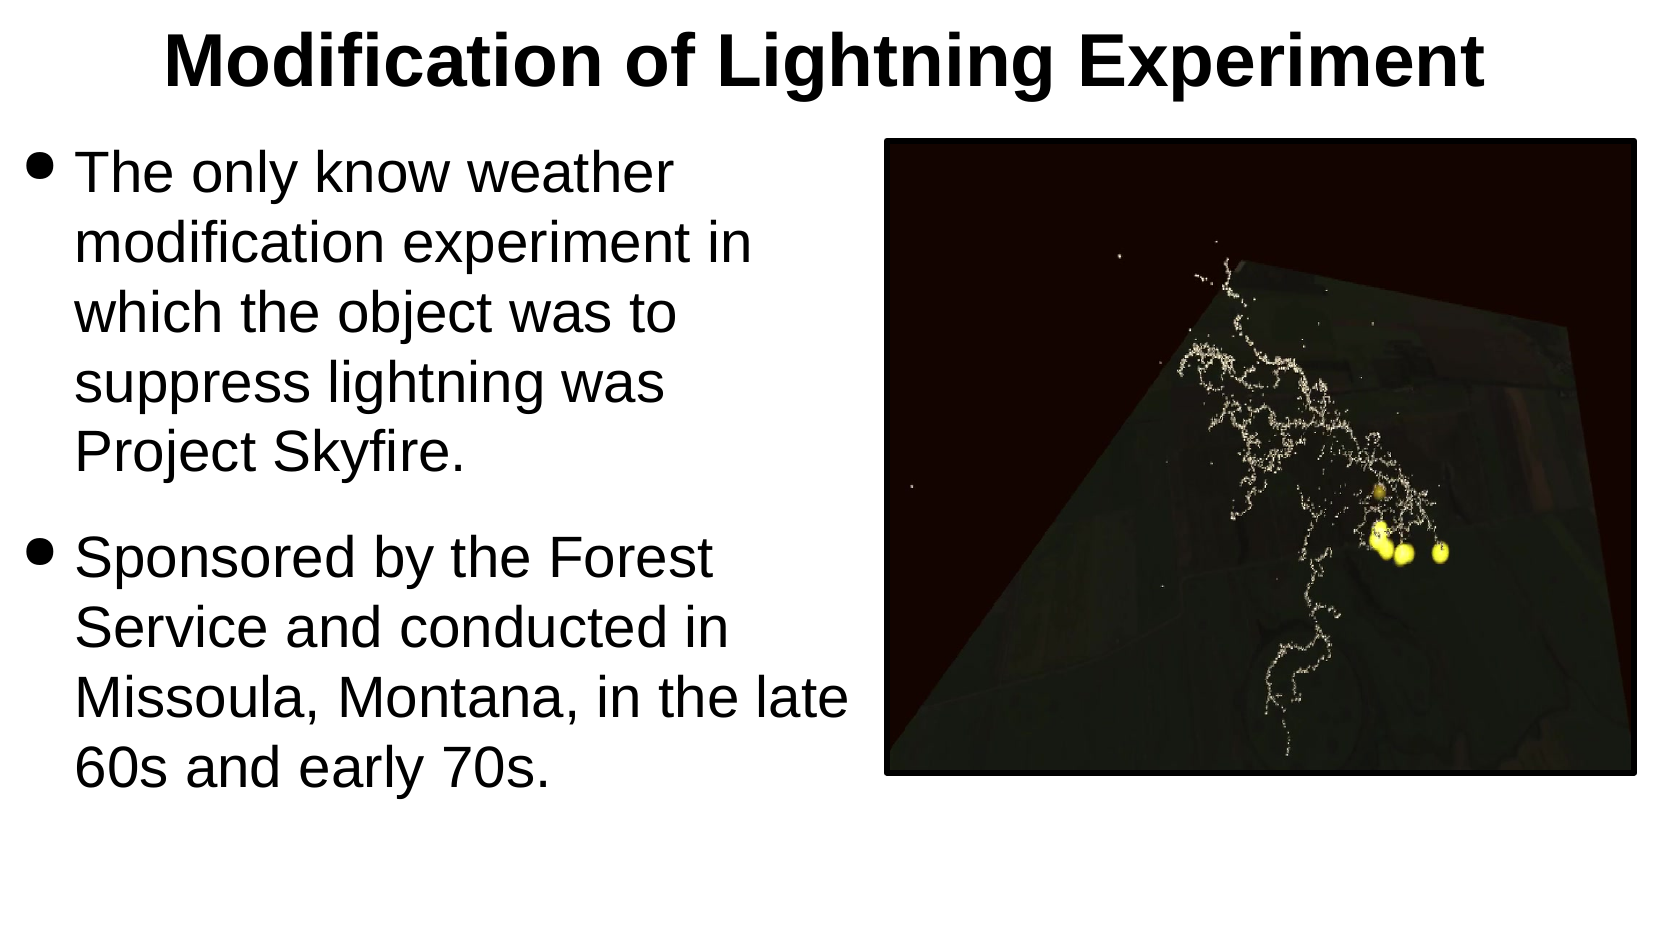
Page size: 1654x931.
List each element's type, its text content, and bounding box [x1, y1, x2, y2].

picture [889, 143, 1632, 770]
title Modification of Lightning Experiment [0, 5, 1654, 107]
text_box The only know weather modification experiment in which the object was to suppress lightning was Project Skyfire. Sponsored by the Forest Service and conducted in Missoula, Montana, in the late 60s and early 70s. [4, 126, 869, 807]
